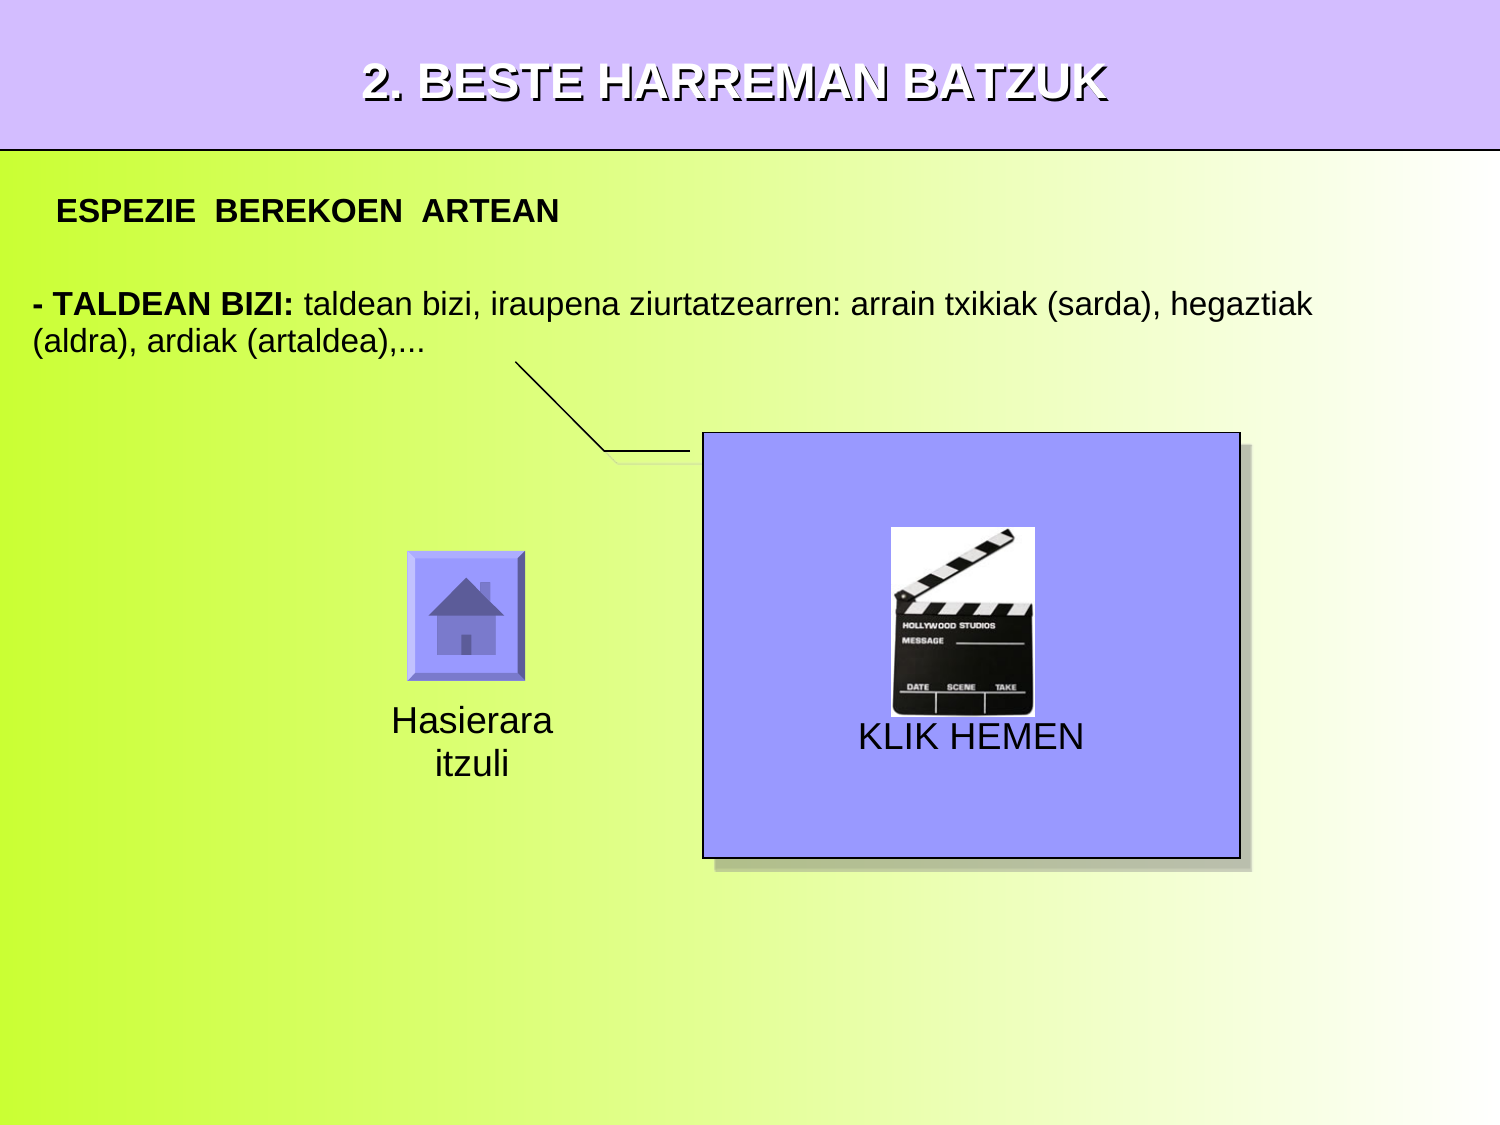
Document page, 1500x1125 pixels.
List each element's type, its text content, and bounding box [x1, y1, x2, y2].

text_box KLIK HEMEN [703, 433, 1240, 858]
text_box [0, 151, 1500, 1125]
picture [891, 527, 1035, 717]
text_box ESPEZIE BEREKOEN ARTEAN [41, 184, 691, 238]
text_box [0, 0, 1500, 149]
text_box - TALDEAN BIZI: taldean bizi, iraupena ziurtatzearren: arrain txikiak (sarda), hegaztiak (aldra), ardiak (artaldea),... [17, 277, 1388, 368]
text_box Hasierara itzuli [360, 692, 585, 792]
text_box 2. BESTE HARREMAN BATZUK [346, 46, 1123, 119]
